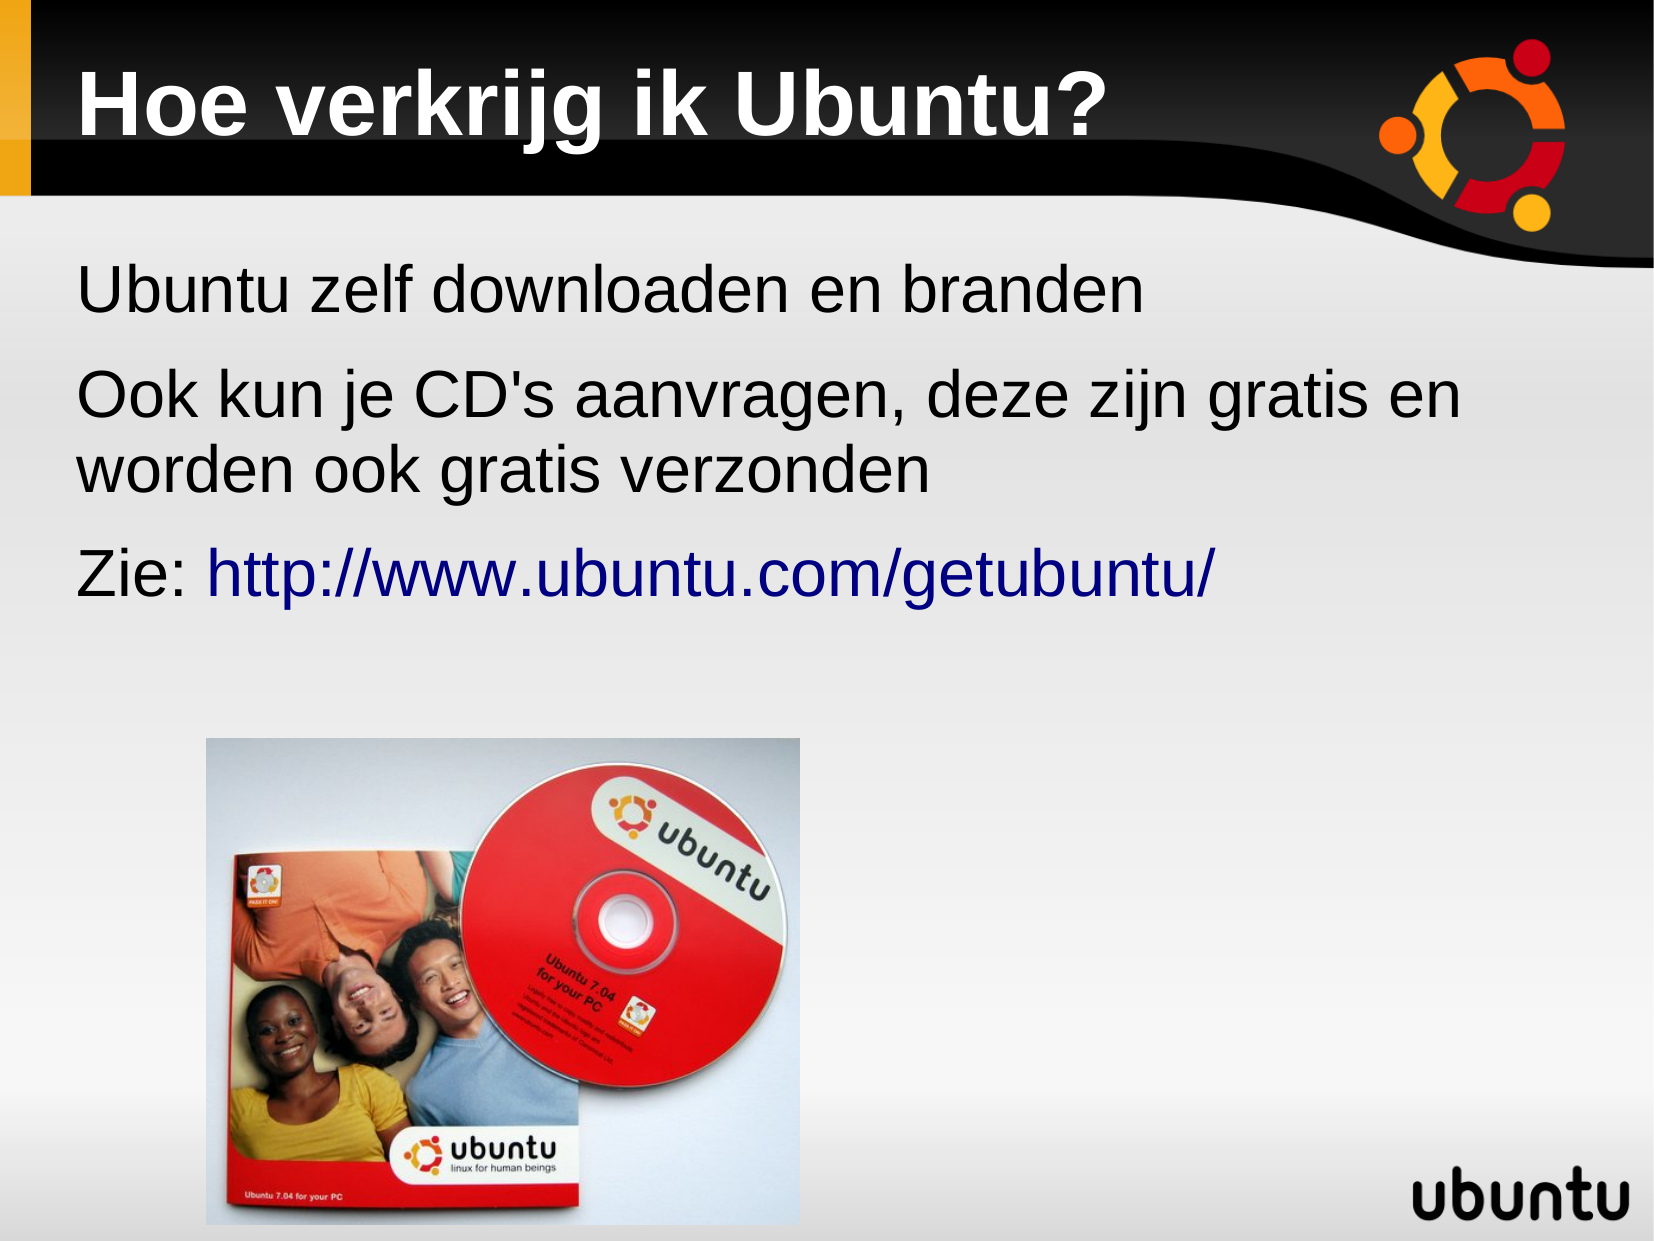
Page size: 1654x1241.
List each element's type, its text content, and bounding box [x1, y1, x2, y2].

list Ubuntu zelf downloaden en branden Ook kun je CD's aanvragen, deze zijn gratis en worden ook gratis verzonden Zie: http://www.ubuntu.com/getubuntu/ [76, 252, 1565, 611]
picture [0, 0, 1654, 1241]
title Hoe verkrijg ik Ubuntu? [76, 0, 1565, 208]
